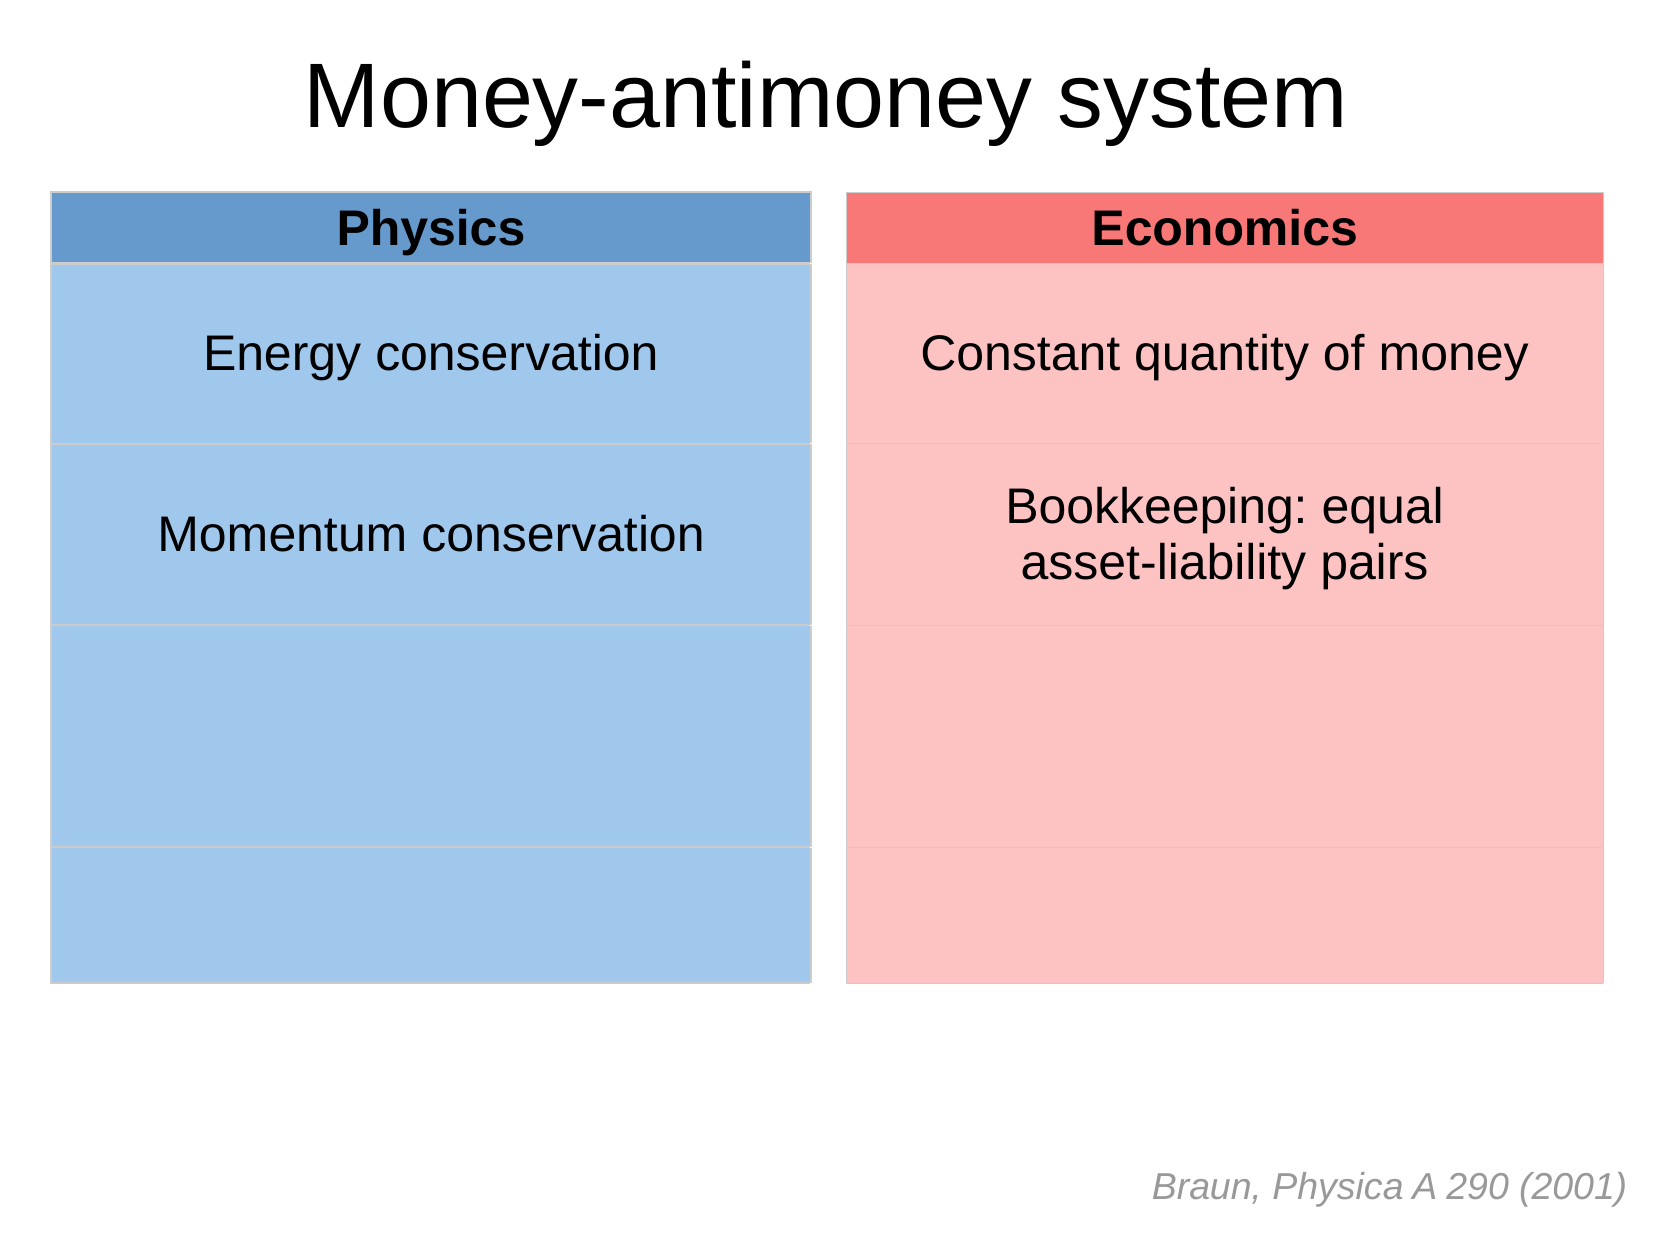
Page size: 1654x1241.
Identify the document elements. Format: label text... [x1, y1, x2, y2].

table_cell Bookkeeping: equal asset-liability pairs [847, 444, 1603, 625]
text_box Braun, Physica A 290 (2001) [1151, 1165, 1637, 1222]
table_cell [847, 626, 1603, 847]
table_header Physics [52, 193, 810, 262]
table_cell Constant quantity of money [847, 264, 1603, 443]
table_cell Momentum conservation [52, 445, 810, 624]
table_cell [812, 444, 846, 625]
table_cell [812, 626, 846, 847]
table_cell Energy conservation [52, 265, 810, 443]
table_cell [52, 626, 810, 846]
table_cell [812, 848, 846, 983]
table_cell [847, 848, 1603, 983]
table_header [812, 193, 846, 263]
table_cell [812, 264, 846, 443]
title Money-antimoney system [82, 44, 1571, 147]
table_header Economics [847, 193, 1603, 263]
table_cell [52, 848, 810, 982]
